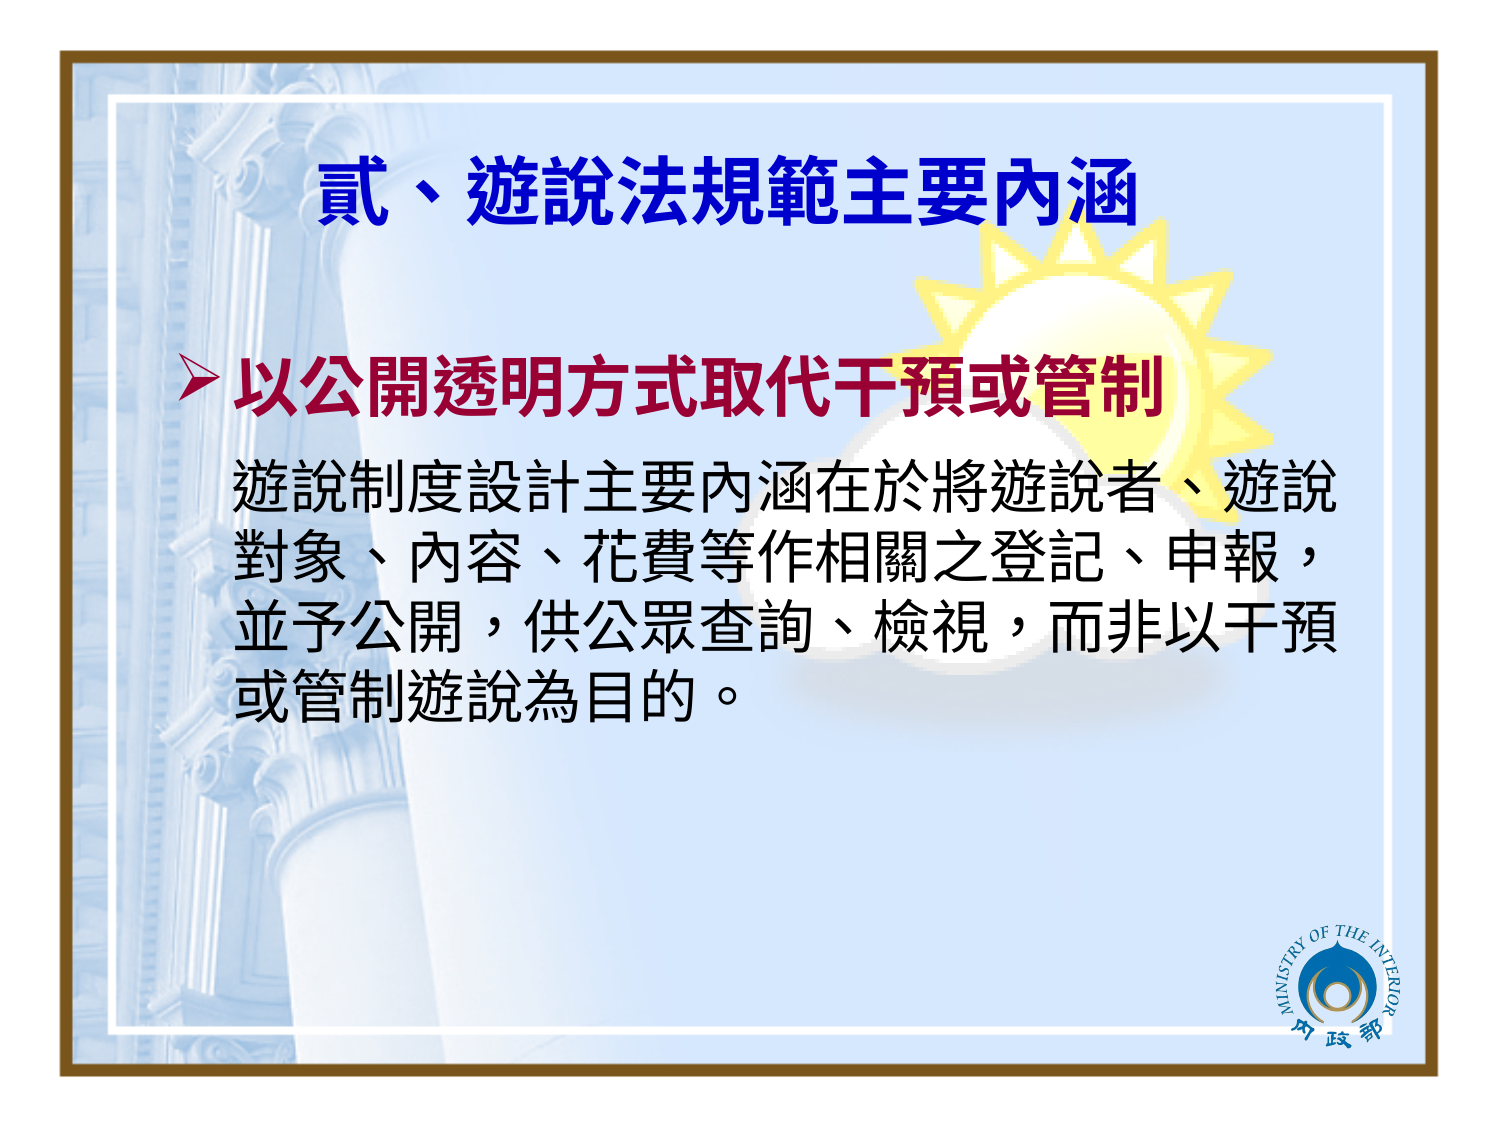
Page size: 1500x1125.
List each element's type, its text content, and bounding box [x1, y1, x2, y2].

text_box 貳、遊說法規範主要內涵 [301, 137, 1364, 243]
text_box 以公開透明方式取代干預或管制 遊說制度設計主要內涵在於將遊說者、遊說對象、內容、花費等作相關之登記、申報，並予公開，供公眾查詢、檢視，而非以干預或管制遊說為目的。 [159, 337, 1388, 738]
picture [0, 0, 1500, 1125]
